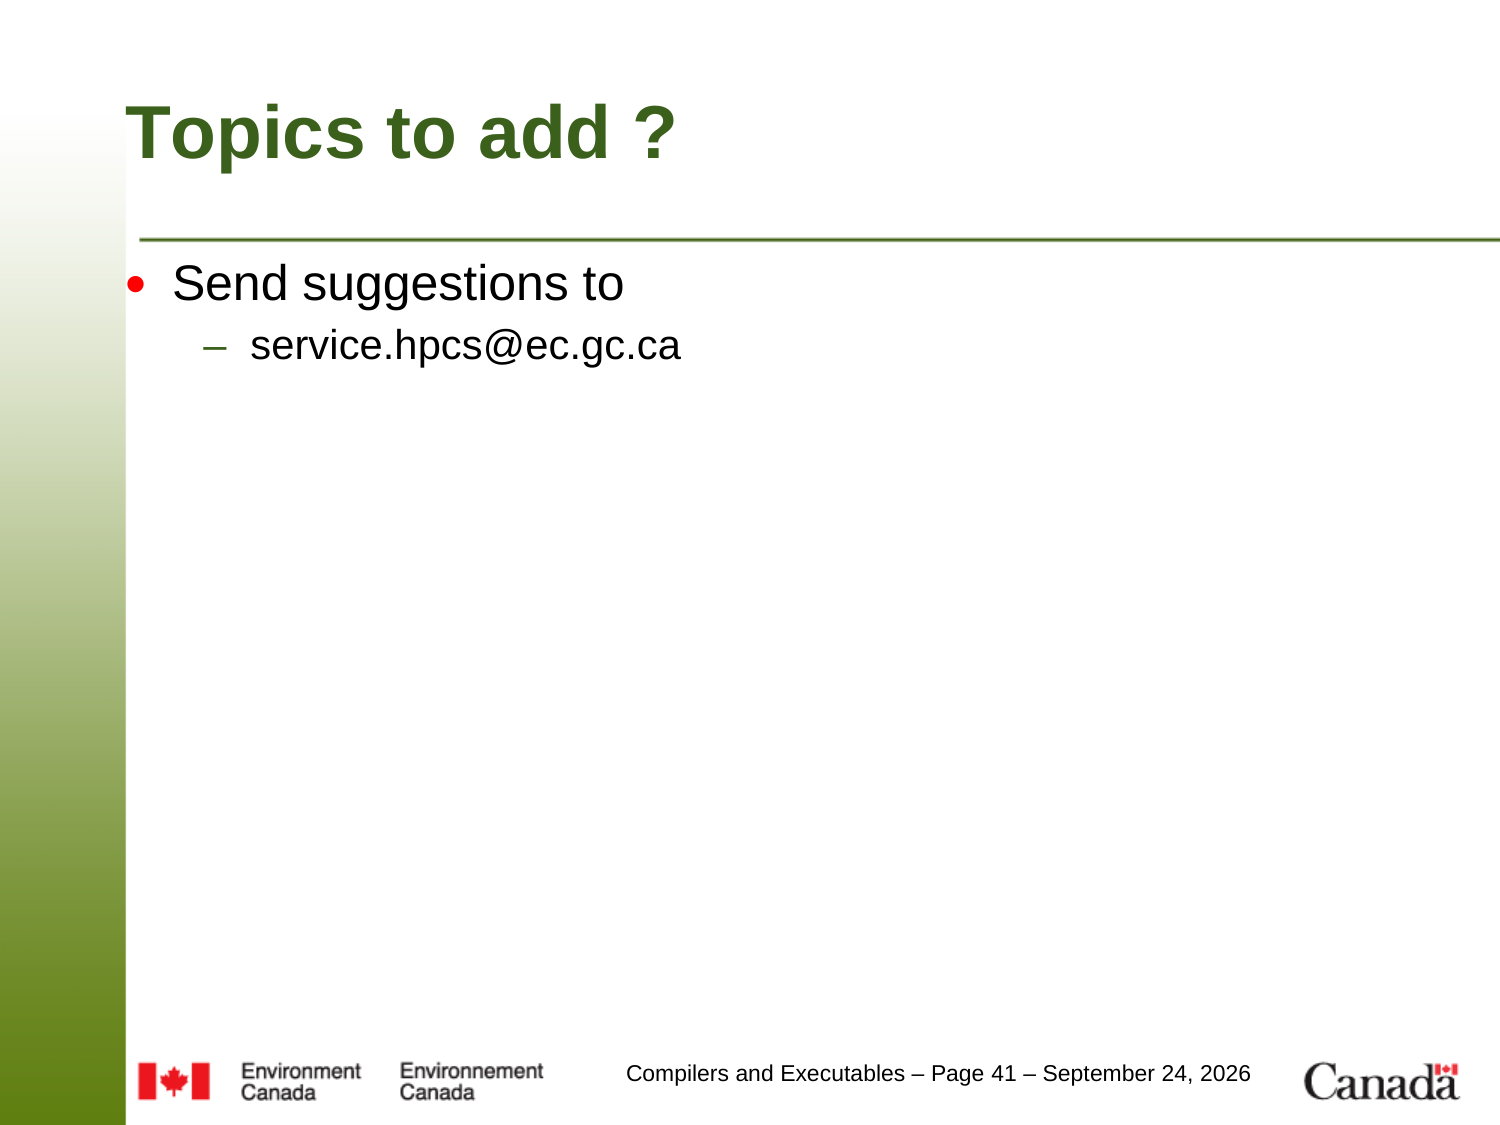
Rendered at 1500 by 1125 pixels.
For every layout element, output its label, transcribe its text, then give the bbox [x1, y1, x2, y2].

list Send suggestions to service.hpcs@ec.gc.ca [125, 255, 1463, 1009]
picture [0, 0, 1500, 1125]
title Topics to add ? [125, 52, 1463, 213]
